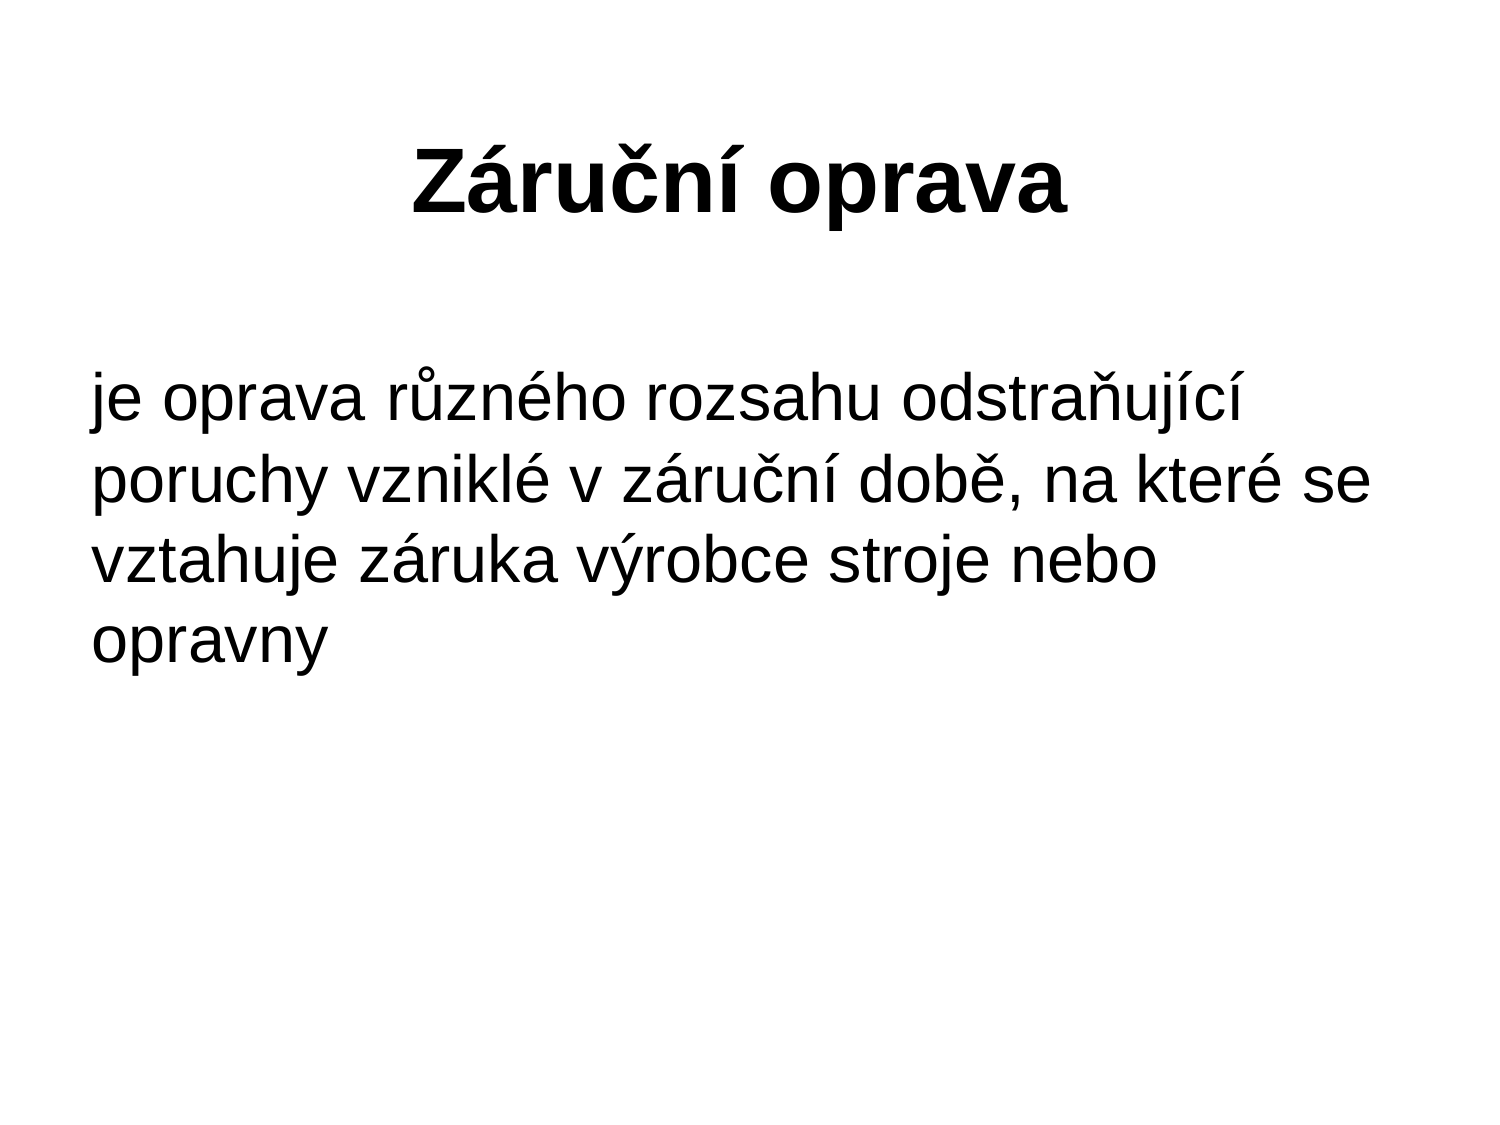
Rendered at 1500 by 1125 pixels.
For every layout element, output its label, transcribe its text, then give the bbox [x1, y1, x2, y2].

title Záruční oprava [64, 113, 1415, 349]
list je oprava různého rozsahu odstraňující poruchy vzniklé v záruční době, na které se vztahuje záruka výrobce stroje nebo opravny [76, 338, 1427, 1081]
